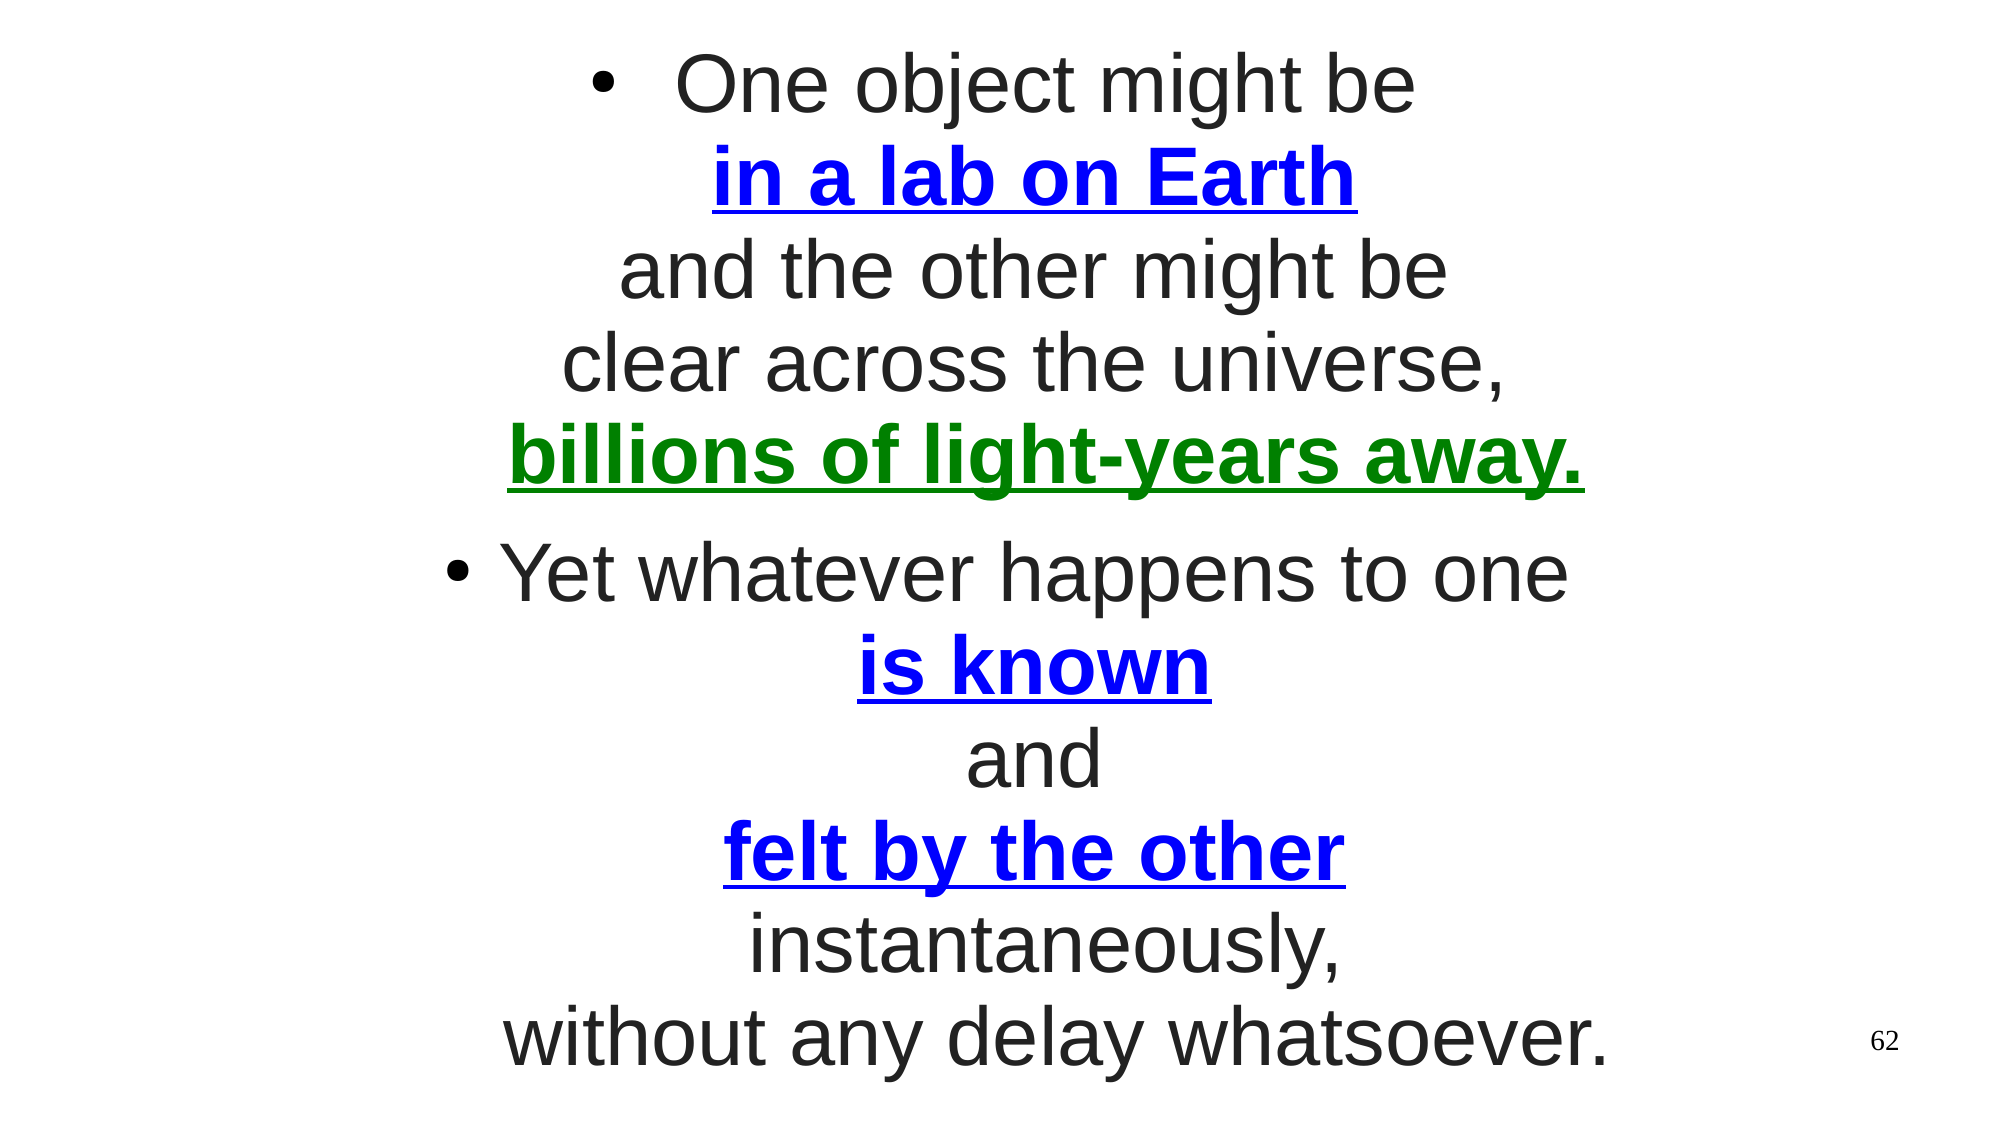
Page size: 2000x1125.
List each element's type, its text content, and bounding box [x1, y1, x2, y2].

list One object might be in a lab on Earth and the other might be clear across the universe, billions of light-years away. Yet whatever happens to one is known and felt by the other instantaneously, without any delay whatsoever. [37, 37, 1988, 1088]
